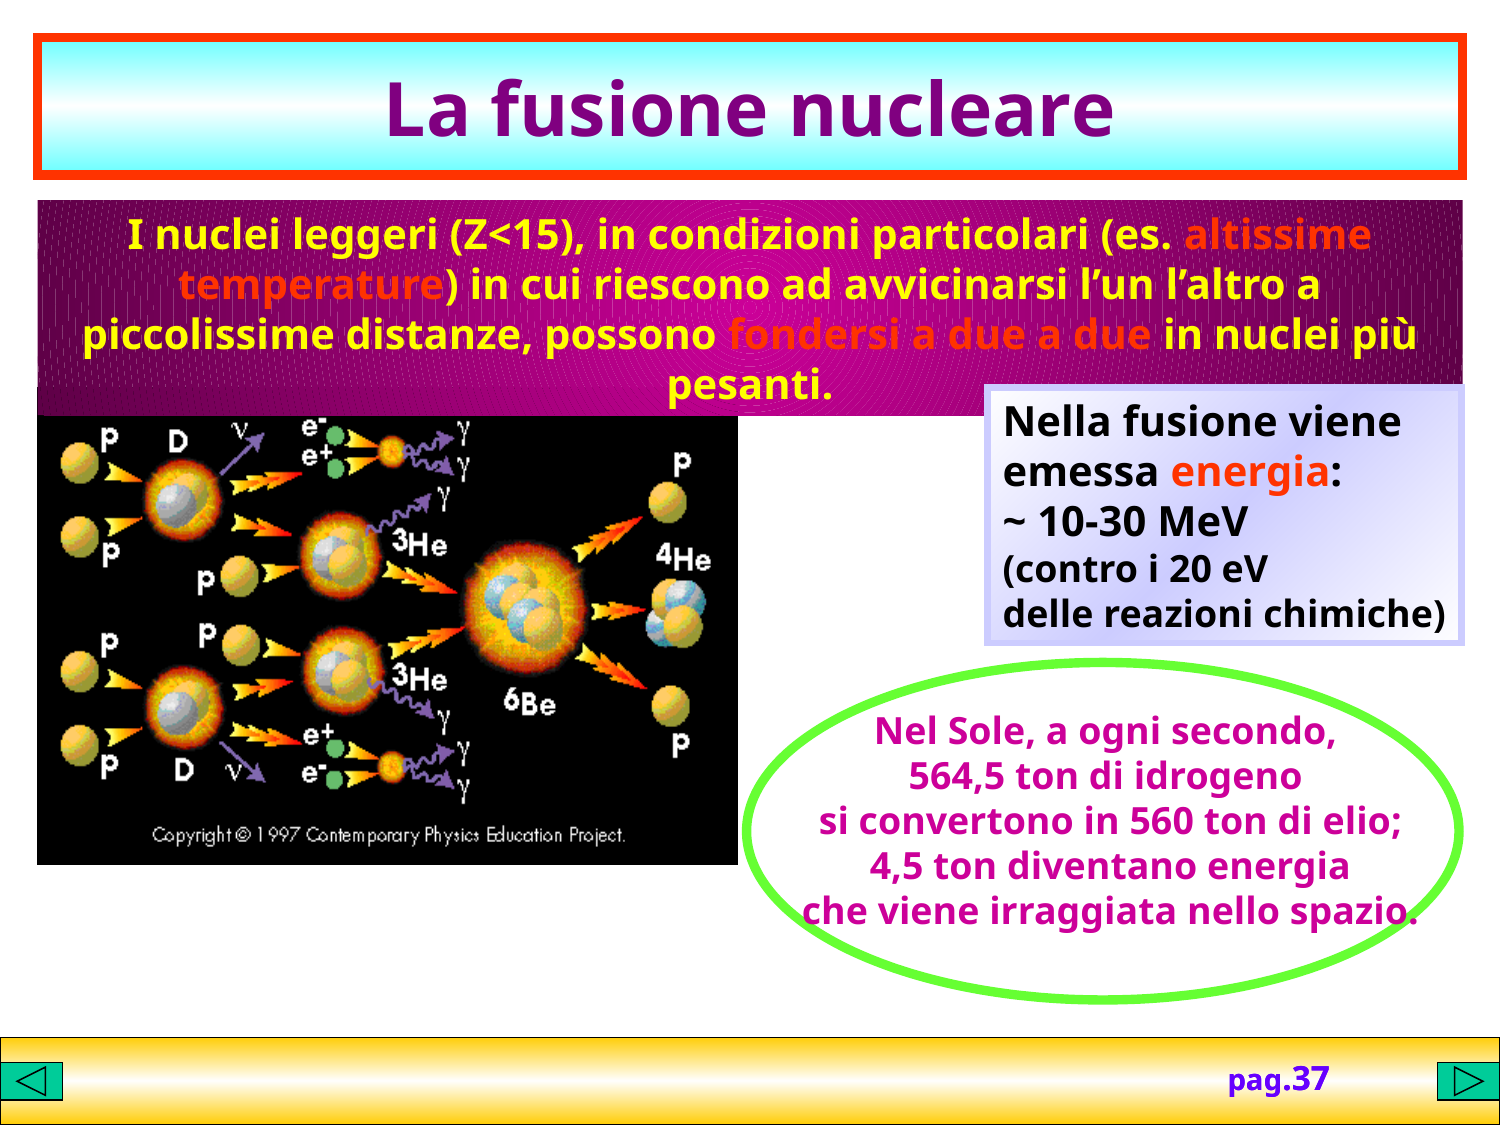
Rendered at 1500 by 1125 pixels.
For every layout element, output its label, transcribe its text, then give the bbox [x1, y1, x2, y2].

text_box pag.<number> [1212, 1050, 1413, 1125]
text_box I nuclei leggeri (Z<15), in condizioni particolari (es. altissime temperature) in cui riescono ad avvicinarsi l’un l’altro a piccolissime distanze, possono fondersi a due a due in nuclei più pesanti. [37, 200, 1463, 366]
picture [37, 416, 738, 865]
text_box Nella fusione viene emessa energia: ~ 10-30 MeV (contro i 20 eV delle reazioni chimiche) [987, 387, 1443, 643]
text_box Nel Sole, a ogni secondo, 564,5 ton di idrogeno si convertono in 560 ton di elio; 4,5 ton diventano energia che viene irraggiata nello spazio. [795, 699, 1427, 941]
title La fusione nucleare [37, 37, 1463, 175]
